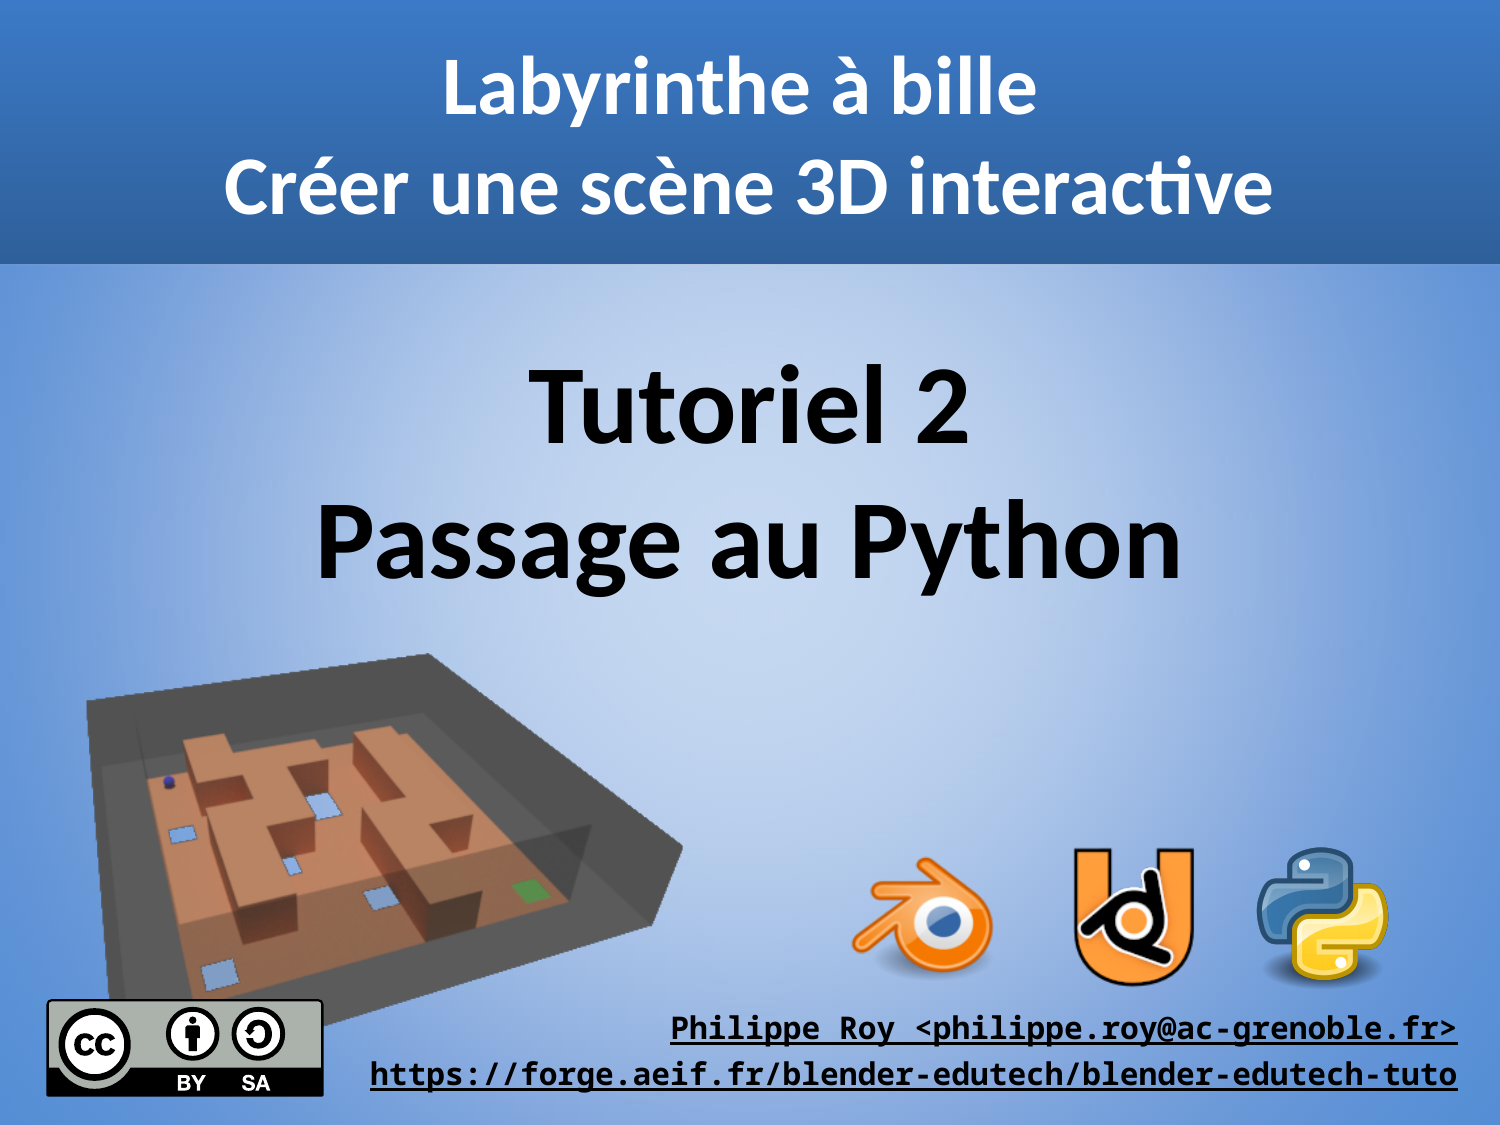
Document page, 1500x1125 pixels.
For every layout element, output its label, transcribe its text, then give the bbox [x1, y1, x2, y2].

text_box https://forge.aeif.fr/blender-edutech/blender-edutech-tuto [338, 1051, 1473, 1097]
picture [0, 264, 1500, 323]
picture [0, 626, 1500, 1125]
text_box Philippe Roy <philippe.roy@ac-grenoble.fr> [338, 1004, 1473, 1051]
title Labyrinthe à bille Créer une scène 3D interactive [0, 0, 1500, 264]
subtitle Tutoriel 2 Passage au Python [0, 323, 1500, 626]
